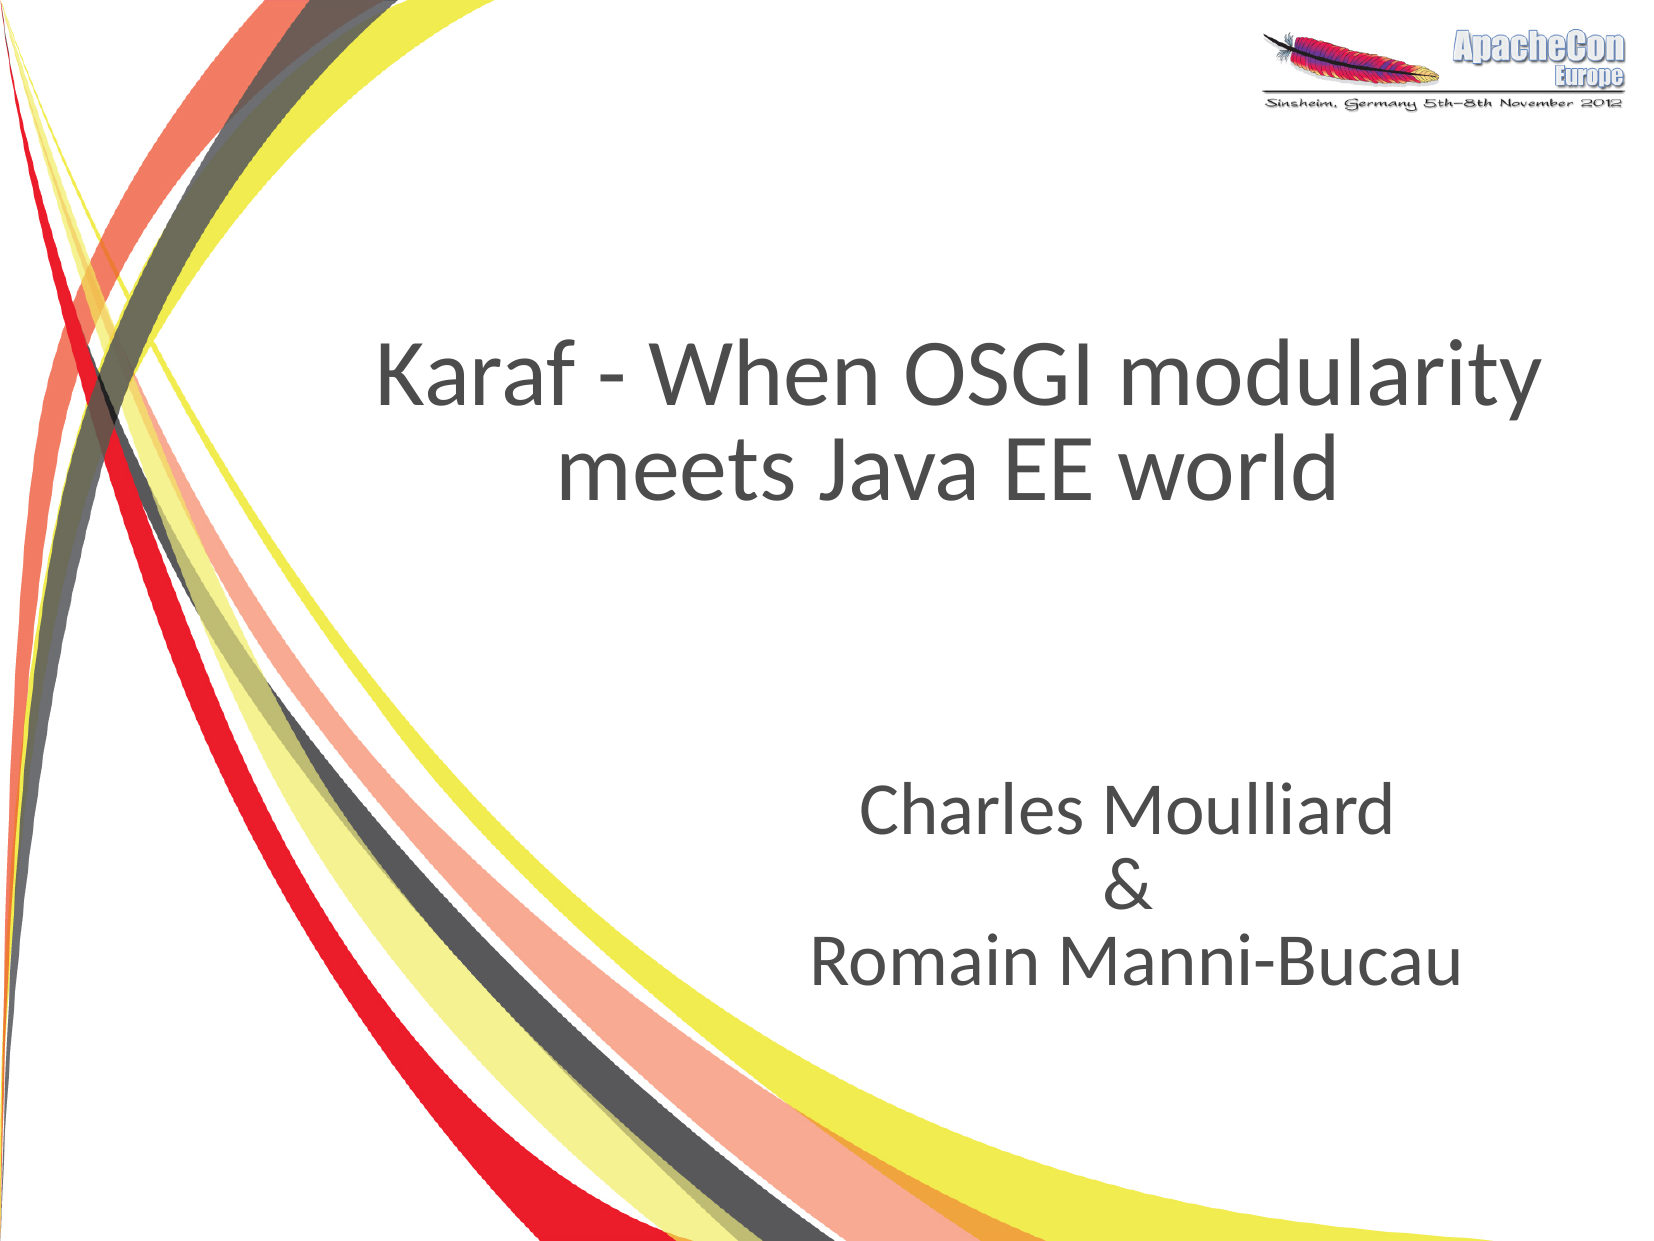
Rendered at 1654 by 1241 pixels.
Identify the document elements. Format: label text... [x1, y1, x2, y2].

subtitle Charles Moulliard & Romain Manni-Bucau [649, 753, 1625, 1030]
title Karaf - When OSGI modularity meets Java EE world [295, 311, 1625, 546]
picture [0, 0, 1654, 1241]
